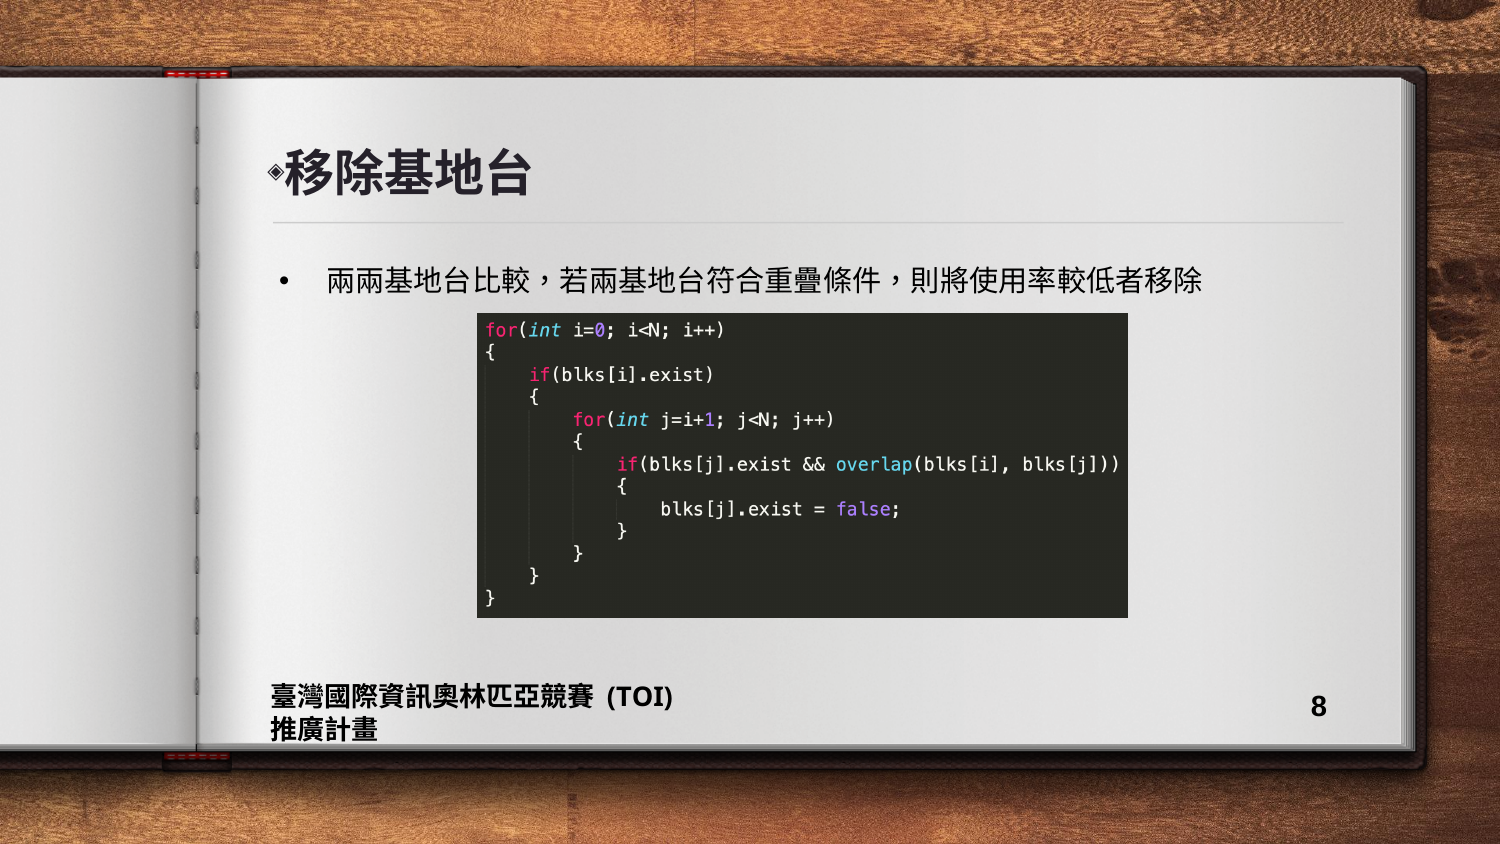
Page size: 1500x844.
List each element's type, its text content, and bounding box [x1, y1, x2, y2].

text_box 移除基地台 [252, 126, 746, 216]
picture [477, 313, 1128, 618]
text_box [1295, 672, 1386, 737]
text_box 兩兩基地台比較，若兩基地台符合重疊條件，則將使用率較低者移除 [264, 255, 1341, 628]
